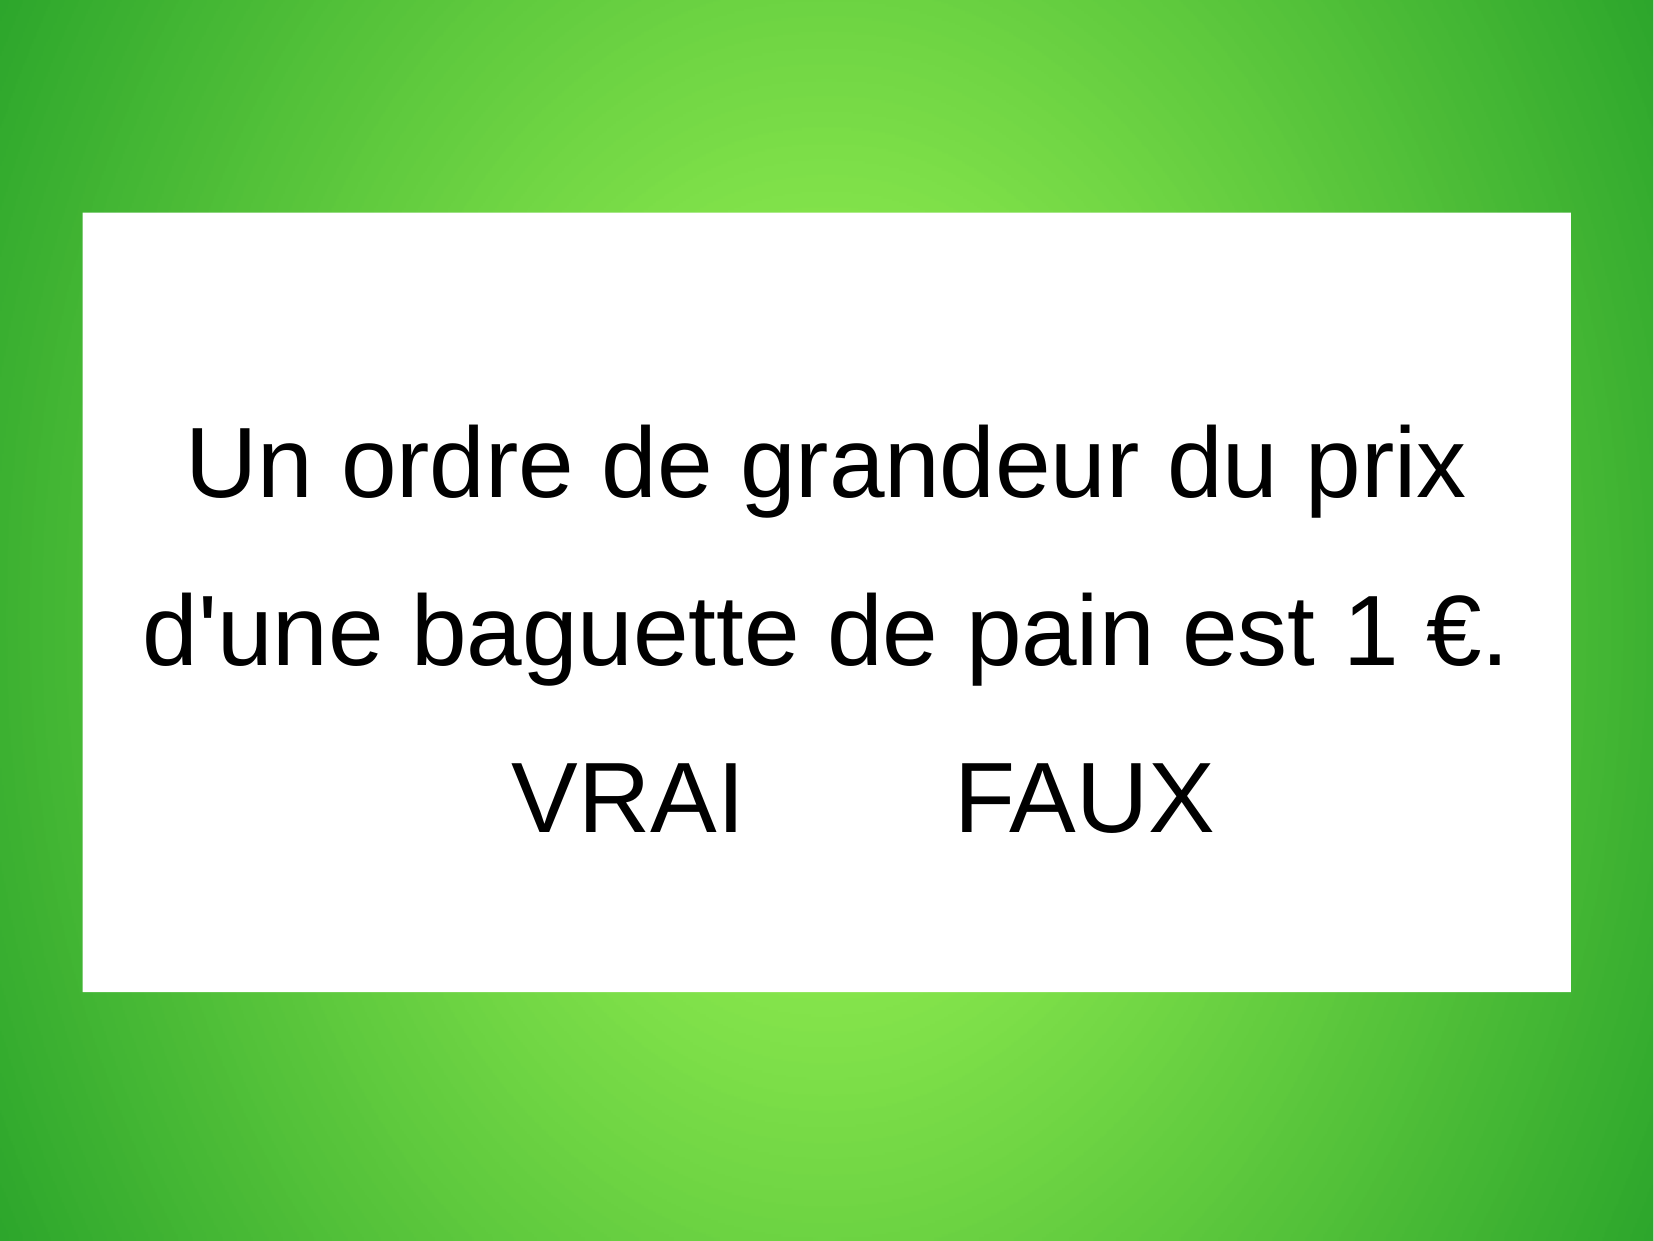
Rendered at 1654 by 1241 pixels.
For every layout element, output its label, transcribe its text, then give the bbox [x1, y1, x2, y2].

picture [0, 0, 1654, 1241]
subtitle Un ordre de grandeur du prix d'une baguette de pain est 1 €. VRAI FAUX [82, 212, 1571, 993]
